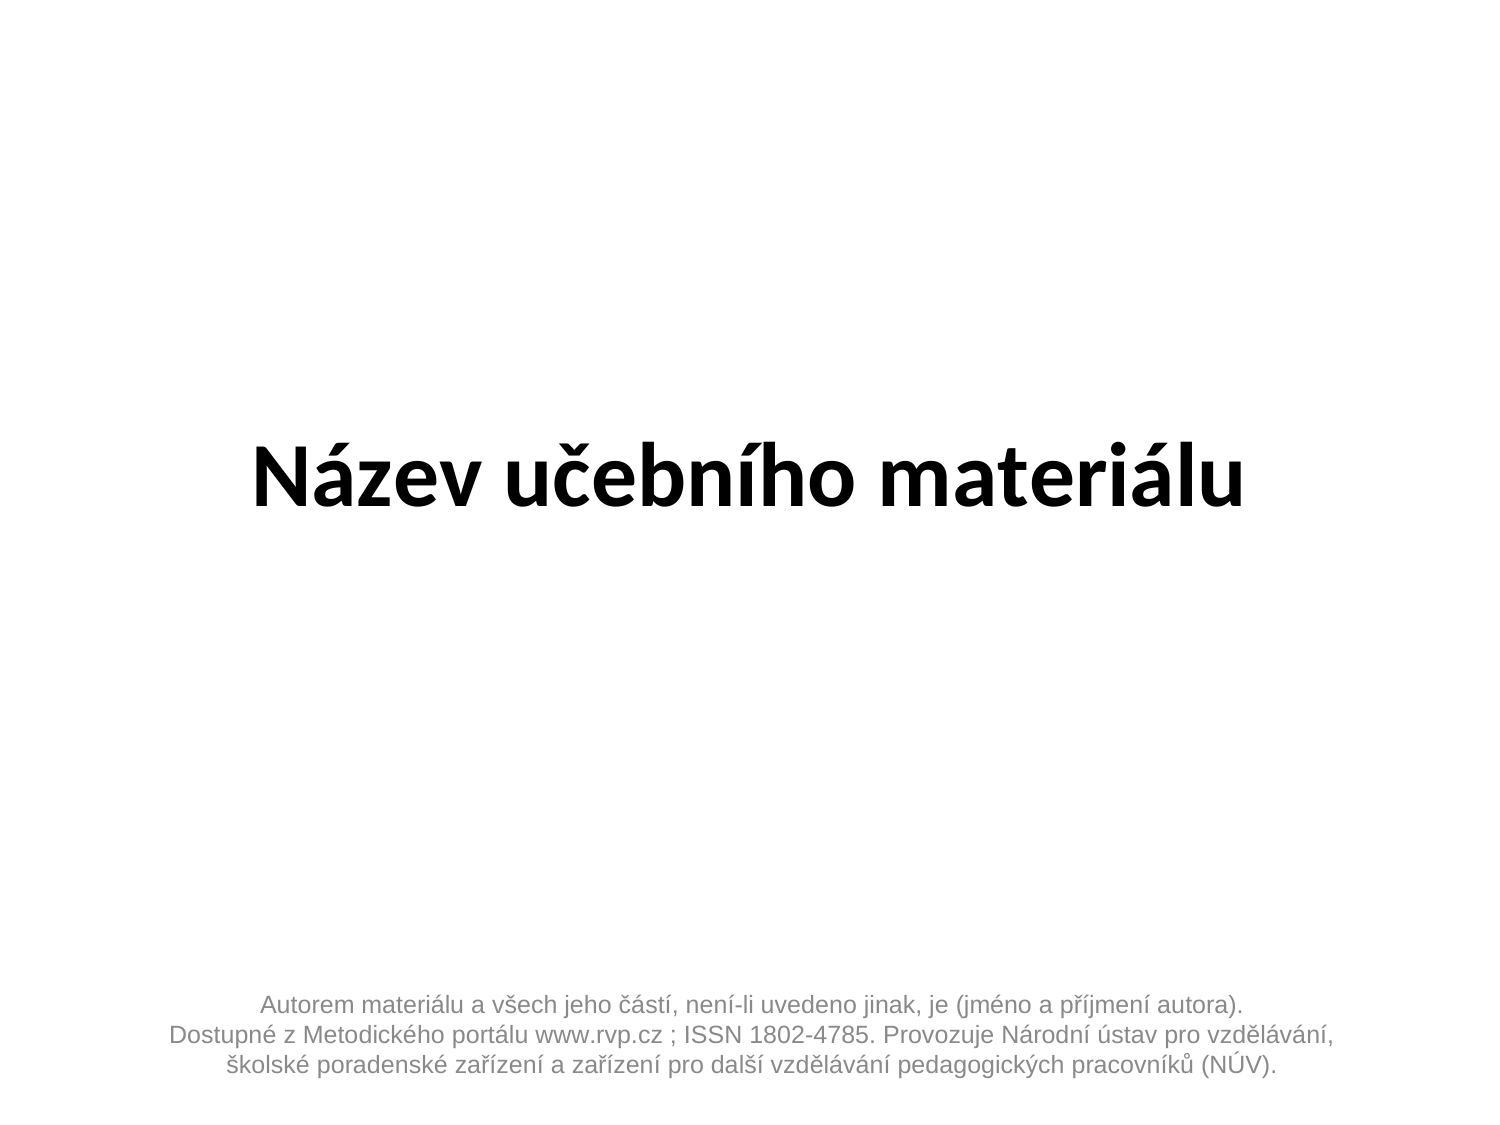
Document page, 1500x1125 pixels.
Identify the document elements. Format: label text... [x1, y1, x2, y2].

title Název učebního materiálu [112, 349, 1388, 591]
